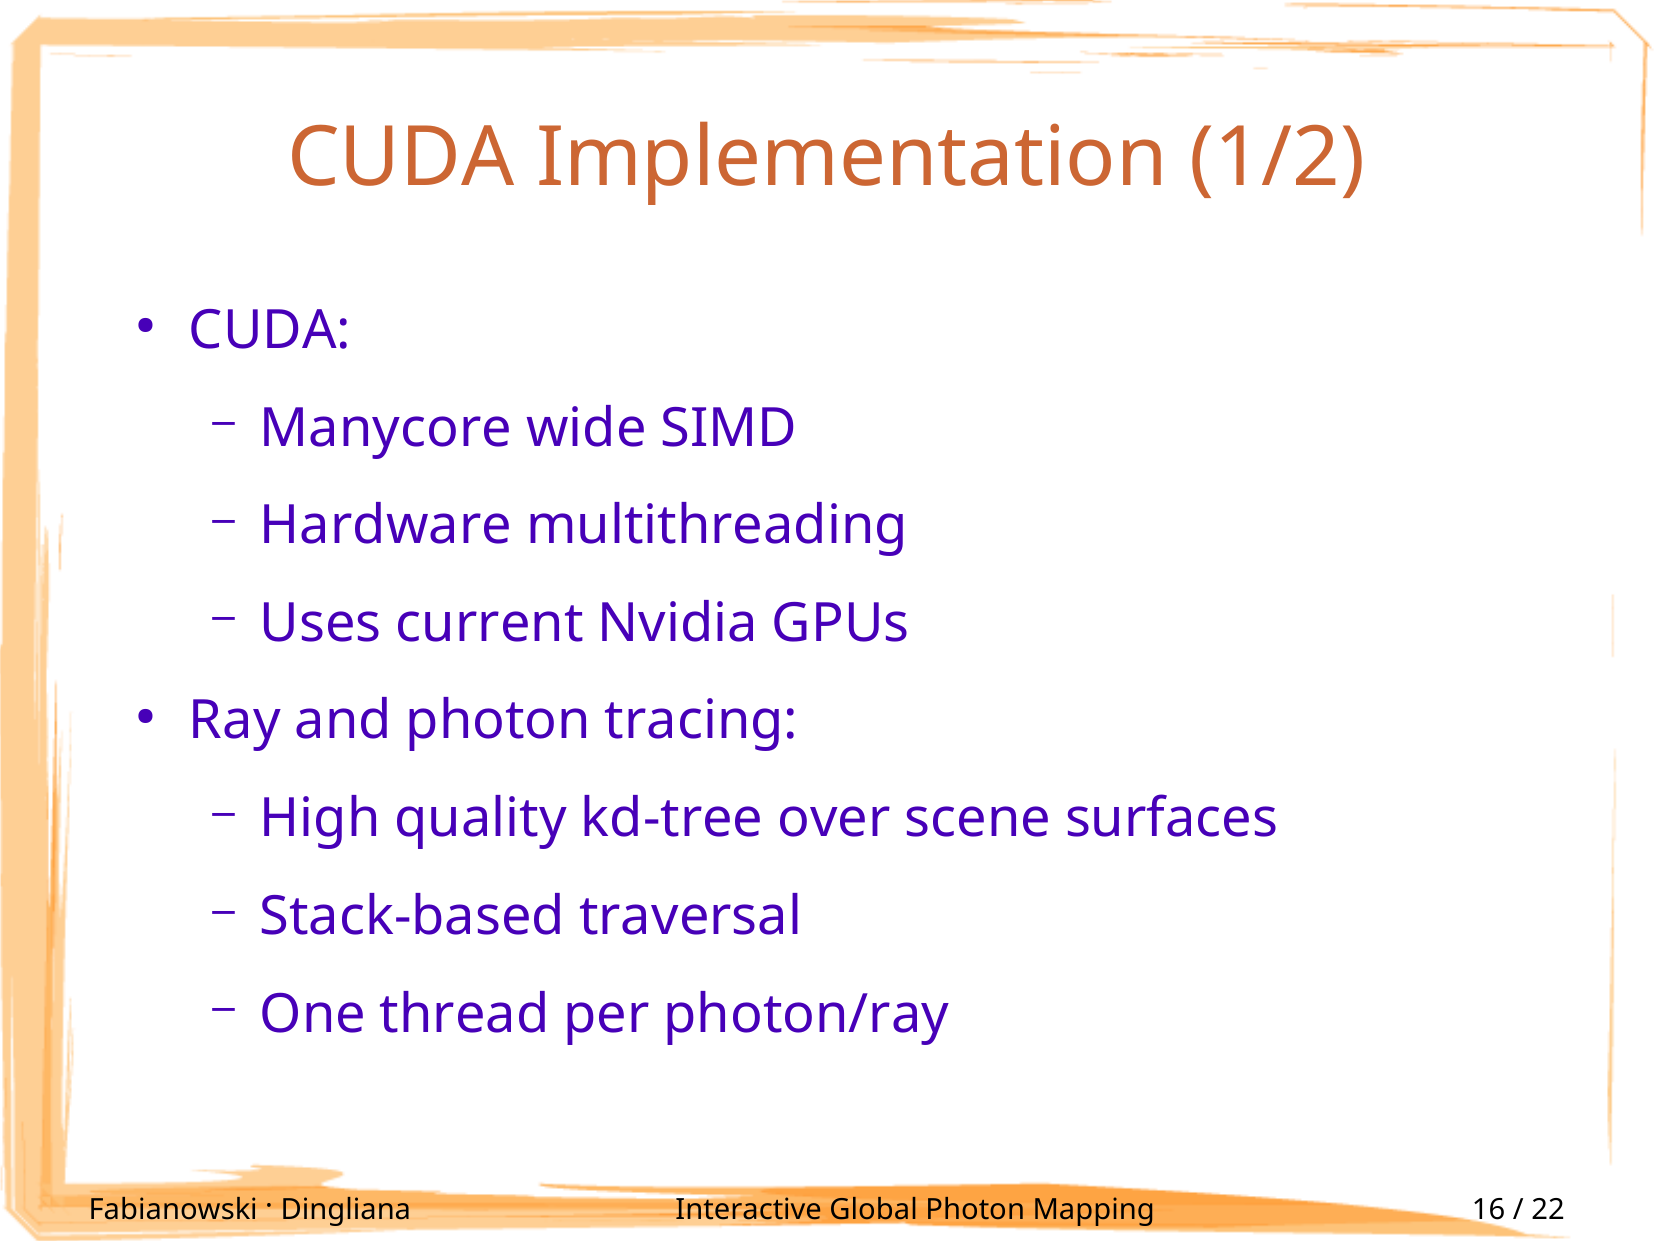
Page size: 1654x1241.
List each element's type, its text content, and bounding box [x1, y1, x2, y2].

title CUDA Implementation (1/2) [82, 49, 1571, 257]
list CUDA: Manycore wide SIMD Hardware multithreading Uses current Nvidia GPUs Ray and photon tracing: High quality kd-tree over scene surfaces Stack-based traversal One thread per photon/ray [118, 290, 1571, 1049]
picture [0, 0, 1654, 1241]
